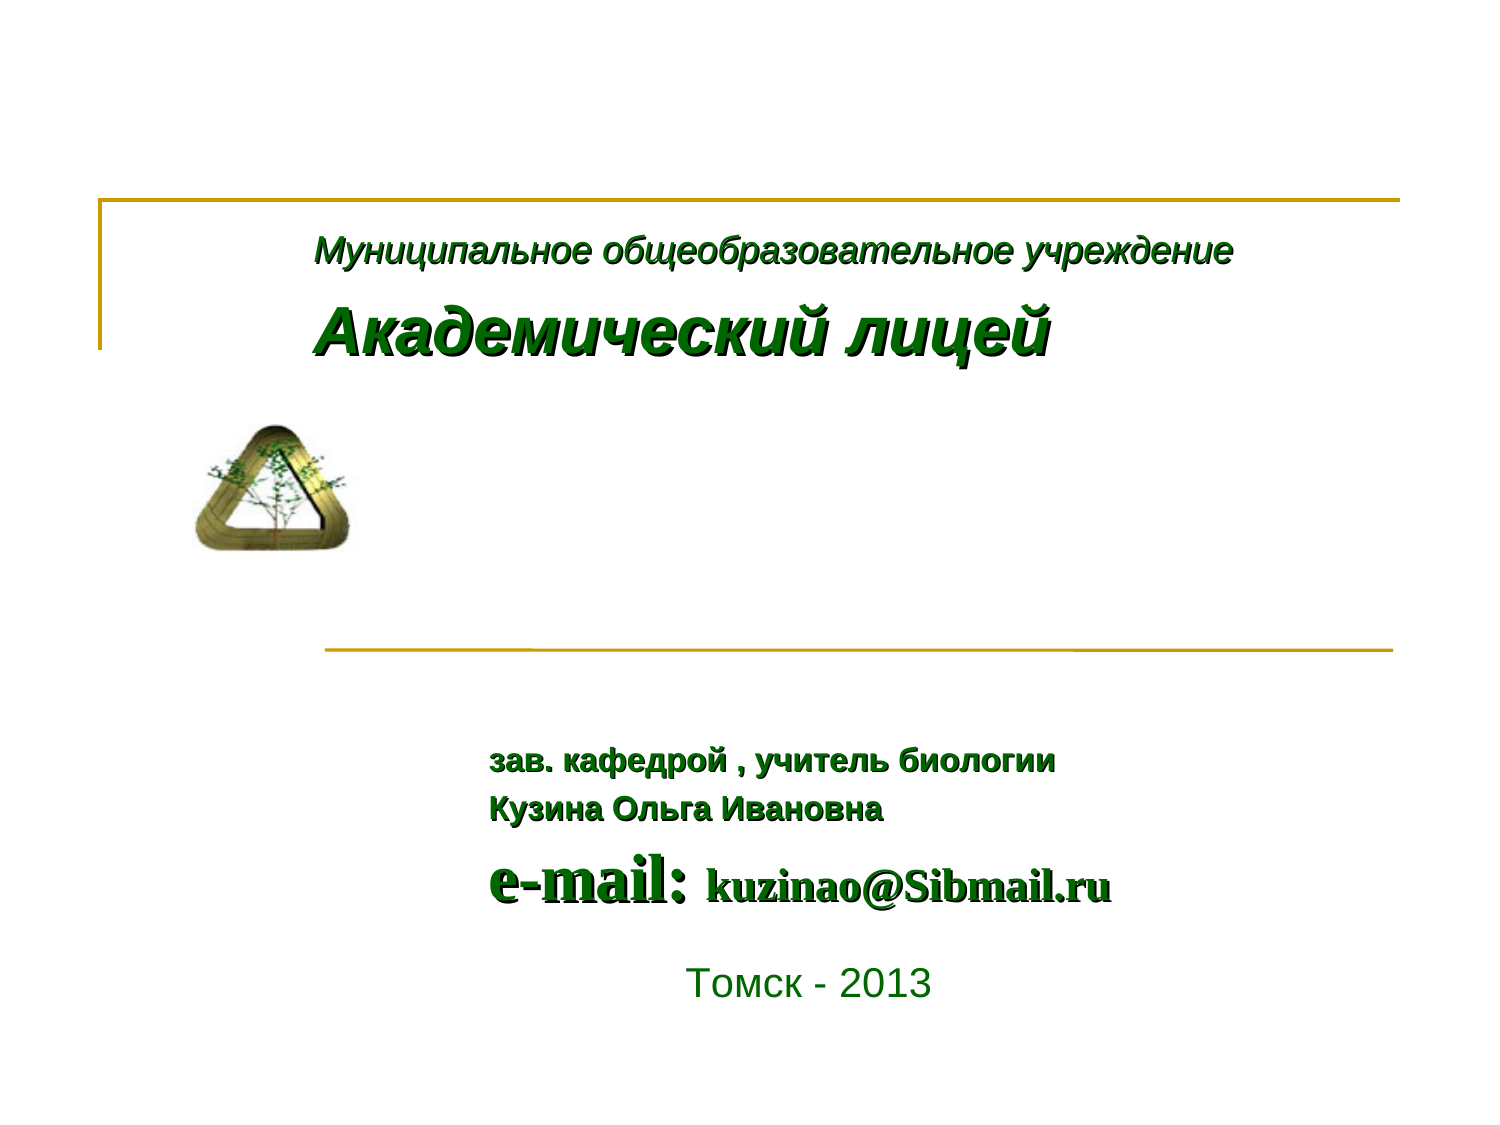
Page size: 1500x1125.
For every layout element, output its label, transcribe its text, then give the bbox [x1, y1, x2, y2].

picture [179, 412, 364, 583]
text_box Муниципальное общеобразовательное учреждение Академический лицей [298, 217, 1332, 419]
text_box Томск - 2013 [670, 948, 987, 1015]
text_box зав. кафедрой , учитель биологии Кузина Ольга Ивановна e-mail: kuzinao@Sibmail.ru [473, 730, 1193, 898]
